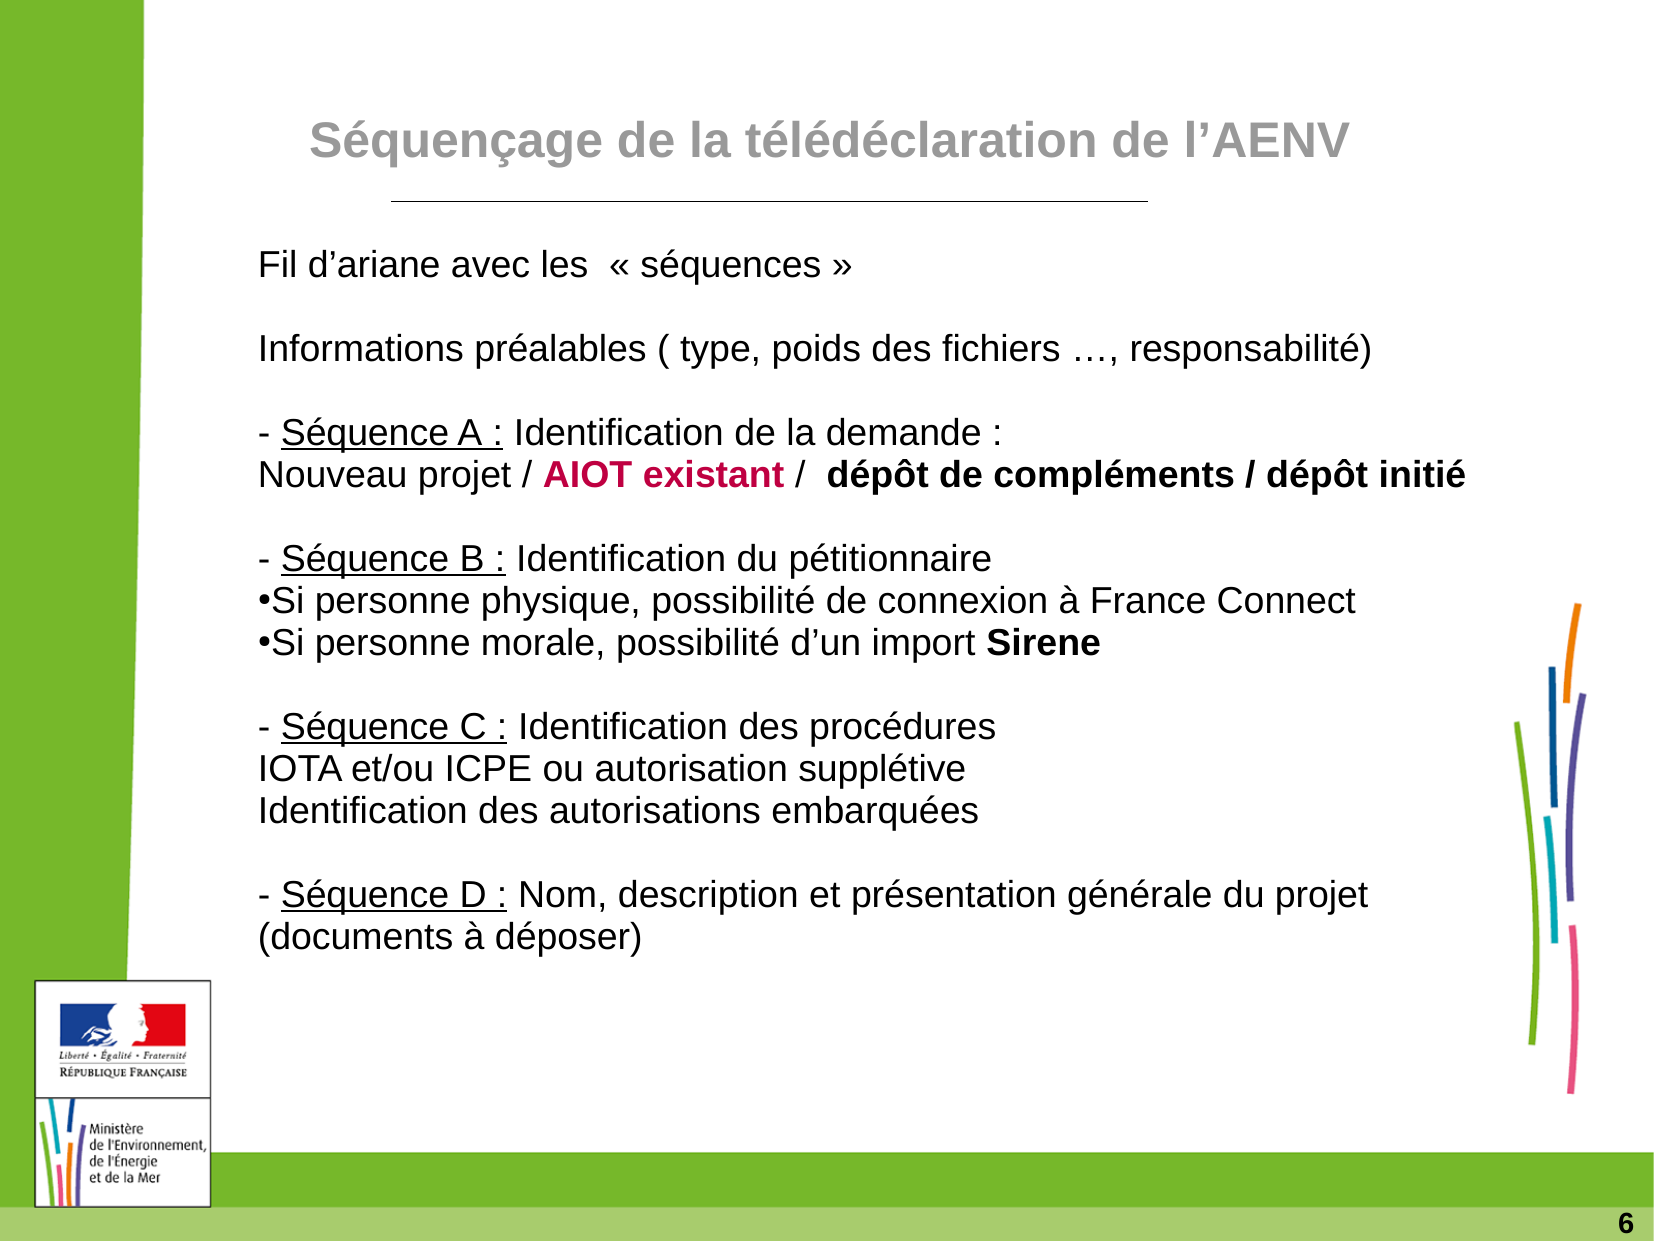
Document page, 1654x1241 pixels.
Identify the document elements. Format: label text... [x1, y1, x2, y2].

picture [0, 0, 1654, 1241]
text_box Fil d’ariane avec les « séquences » Informations préalables ( type, poids des fichiers …, responsabilité) - Séquence A : Identification de la demande : Nouveau projet / AIOT existant / dépôt de compléments / dépôt initié - Séquence B : Identification du pétitionnaire Si personne physique, possibilité de connexion à France Connect Si personne morale, possibilité d’un import Sirene - Séquence C : Identification des procédures IOTA et/ou ICPE ou autorisation supplétive Identification des autorisations embarquées - Séquence D : Nom, description et présentation générale du projet (documents à déposer) [243, 236, 1578, 1063]
title Séquençage de la télédéclaration de l’AENV [85, 36, 1574, 244]
